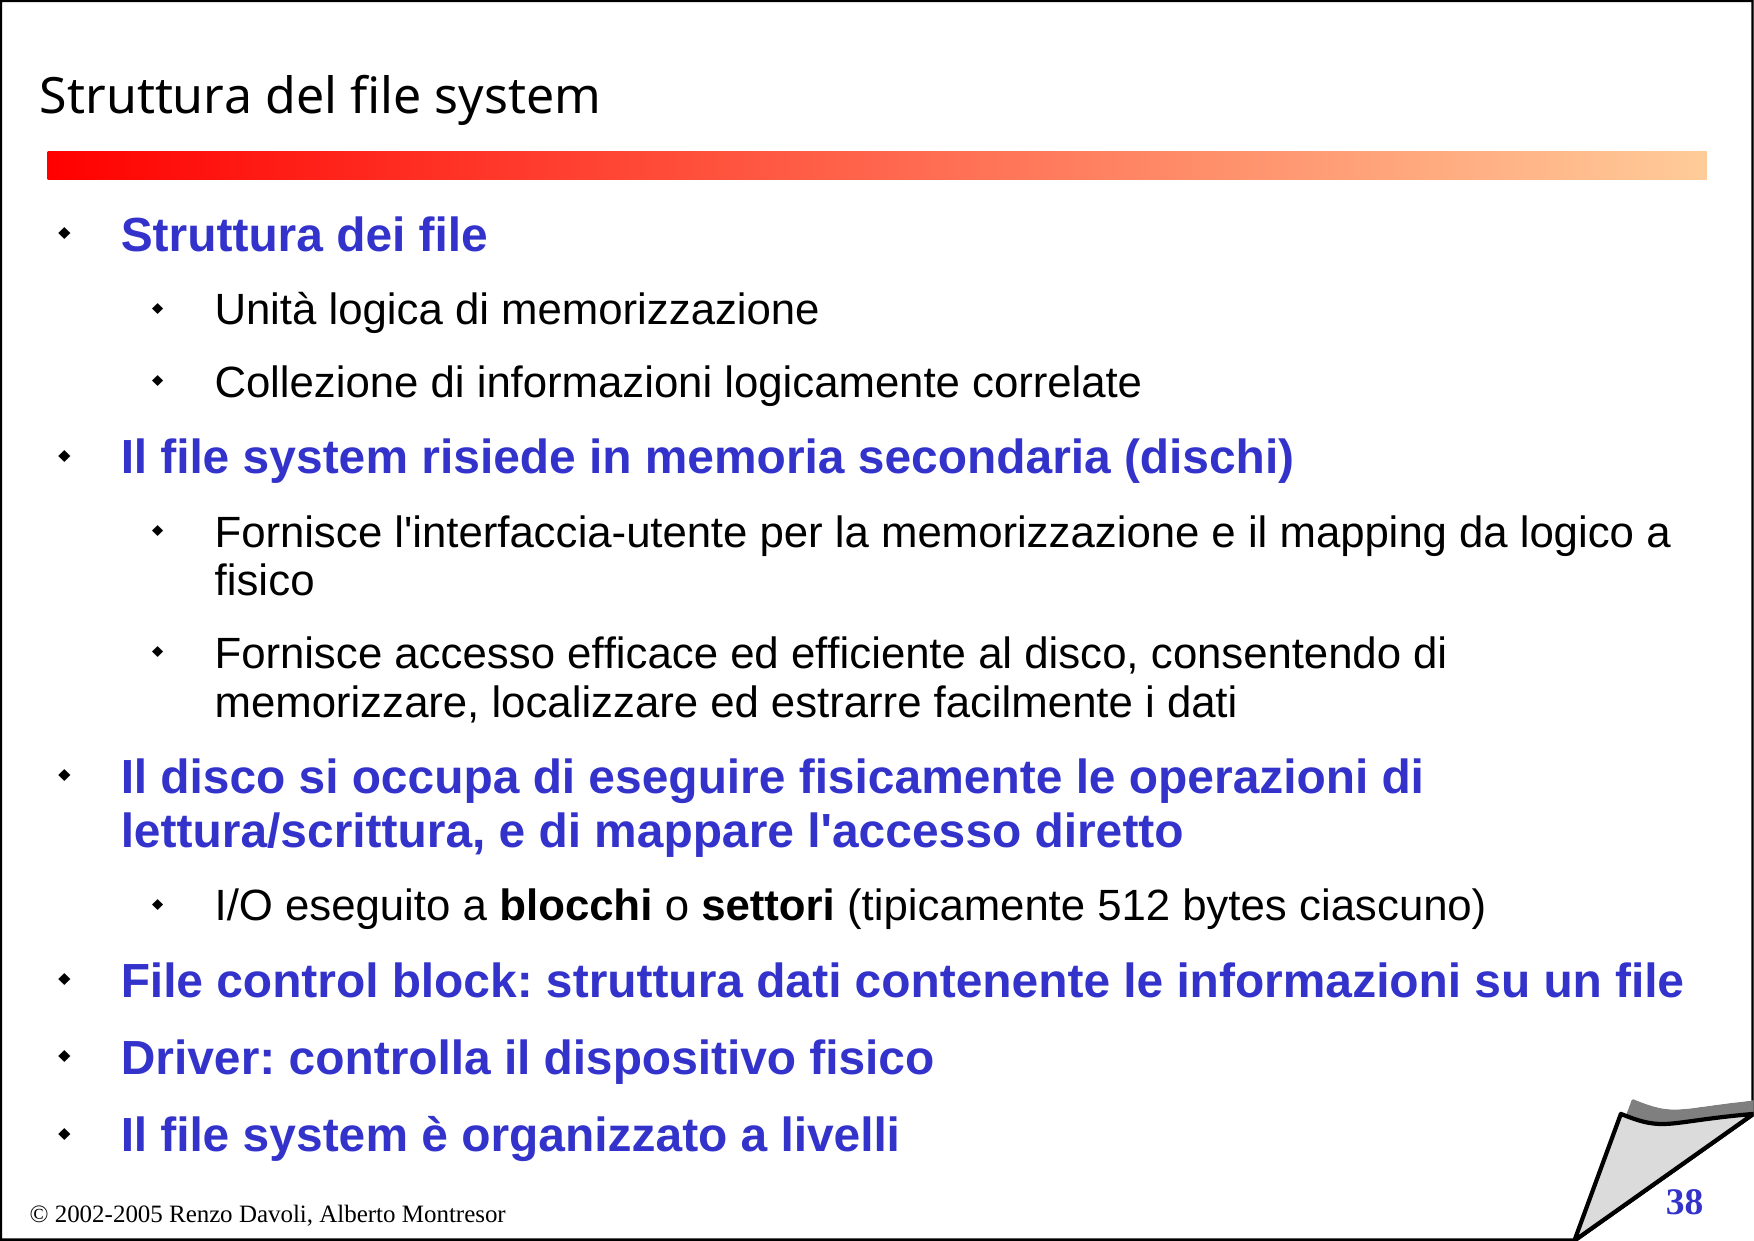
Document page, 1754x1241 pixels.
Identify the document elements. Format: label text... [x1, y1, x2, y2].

text_box 9 [1469, 152, 1474, 179]
list Struttura dei file Unità logica di memorizzazione Collezione di informazioni logicamente correlate Il file system risiede in memoria secondaria (dischi) Fornisce l'interfaccia-utente per la memorizzazione e il mapping da logico a fisico Fornisce accesso efficace ed efficiente al disco, consentendo di memorizzare, localizzare ed estrarre facilmente i dati Il disco si occupa di eseguire fisicamente le operazioni di lettura/scrittura, e di mappare l'accesso diretto I/O eseguito a blocchi o settori (tipicamente 512 bytes ciascuno) File control block: struttura dati contenente le informazioni su un file Driver: controlla il dispositivo fisico Il file system è organizzato a livelli [58, 206, 1695, 1169]
title Struttura del file system [40, 49, 1713, 144]
